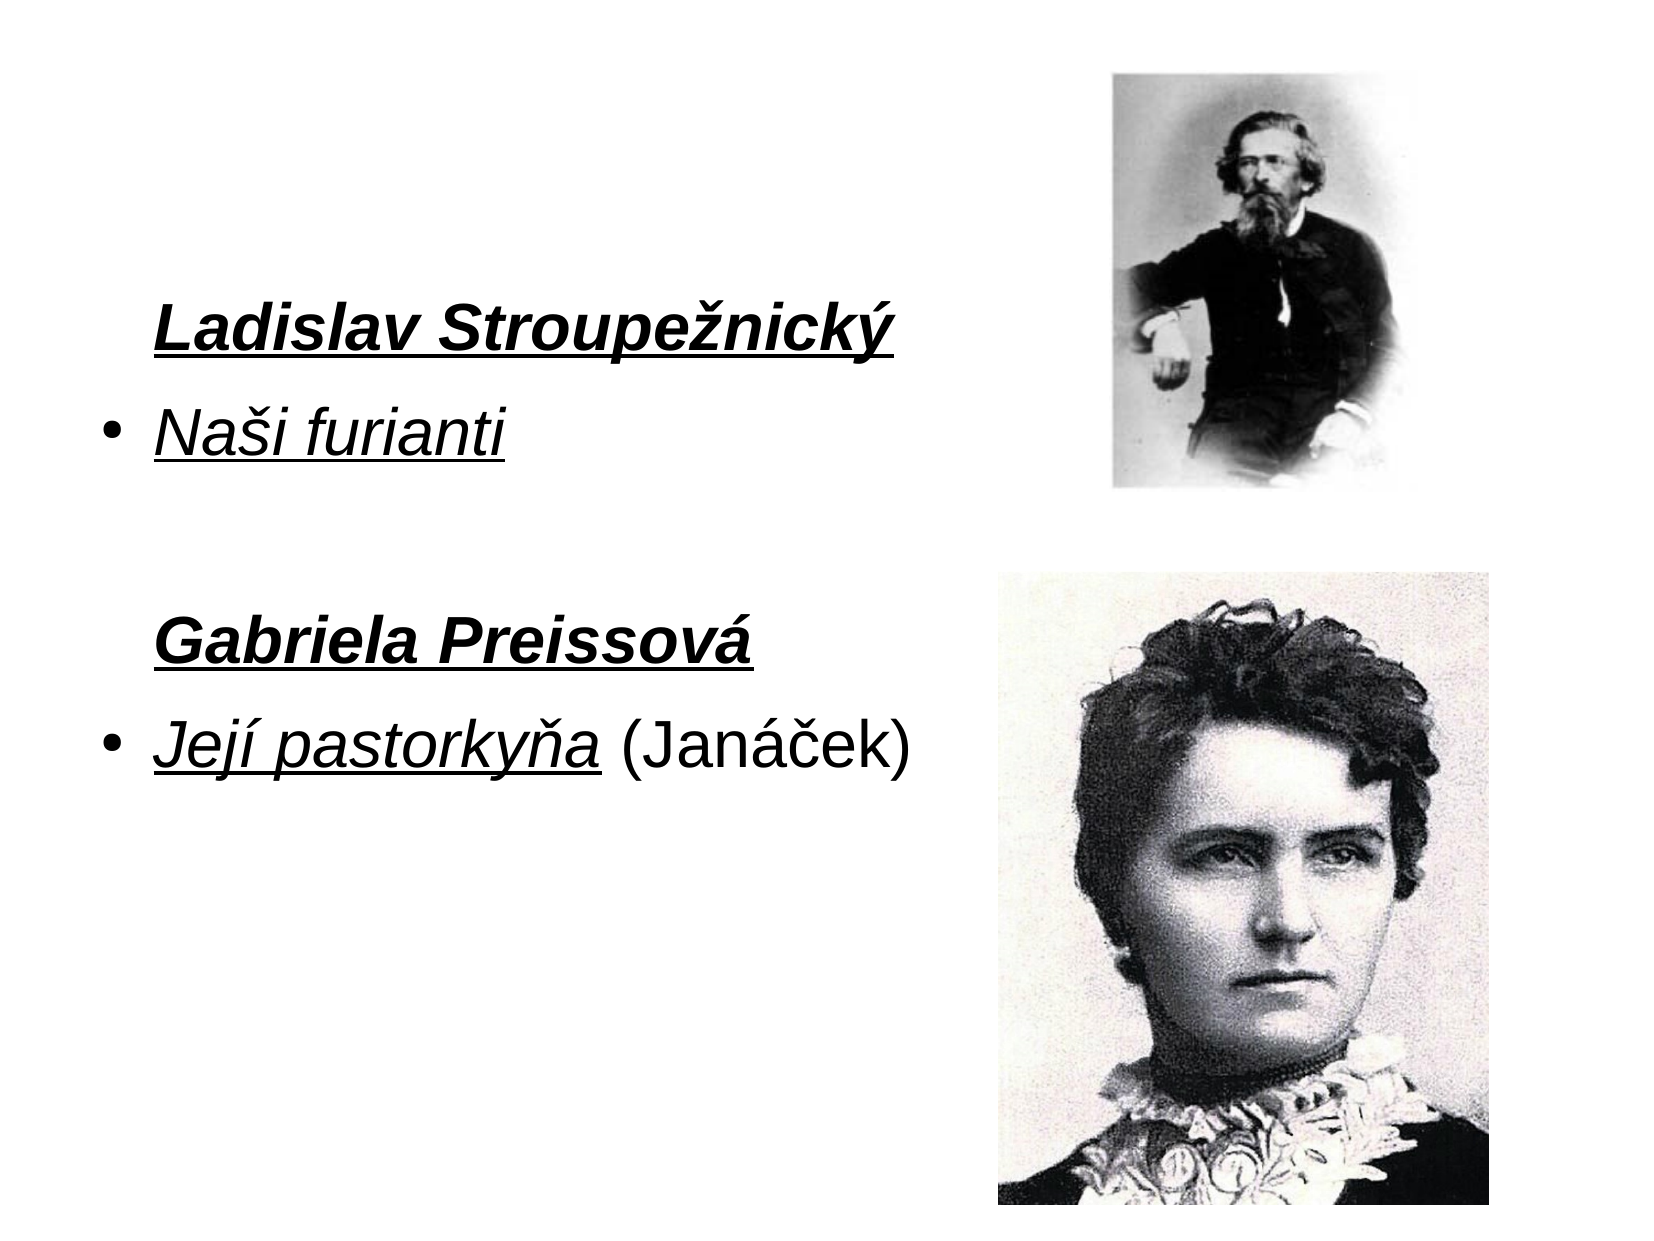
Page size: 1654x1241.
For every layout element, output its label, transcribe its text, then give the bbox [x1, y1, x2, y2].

picture [1109, 70, 1418, 492]
list Ladislav Stroupežnický Naši furianti Gabriela Preissová Její pastorkyňa (Janáček) [82, 290, 1571, 1109]
picture [998, 571, 1489, 1205]
